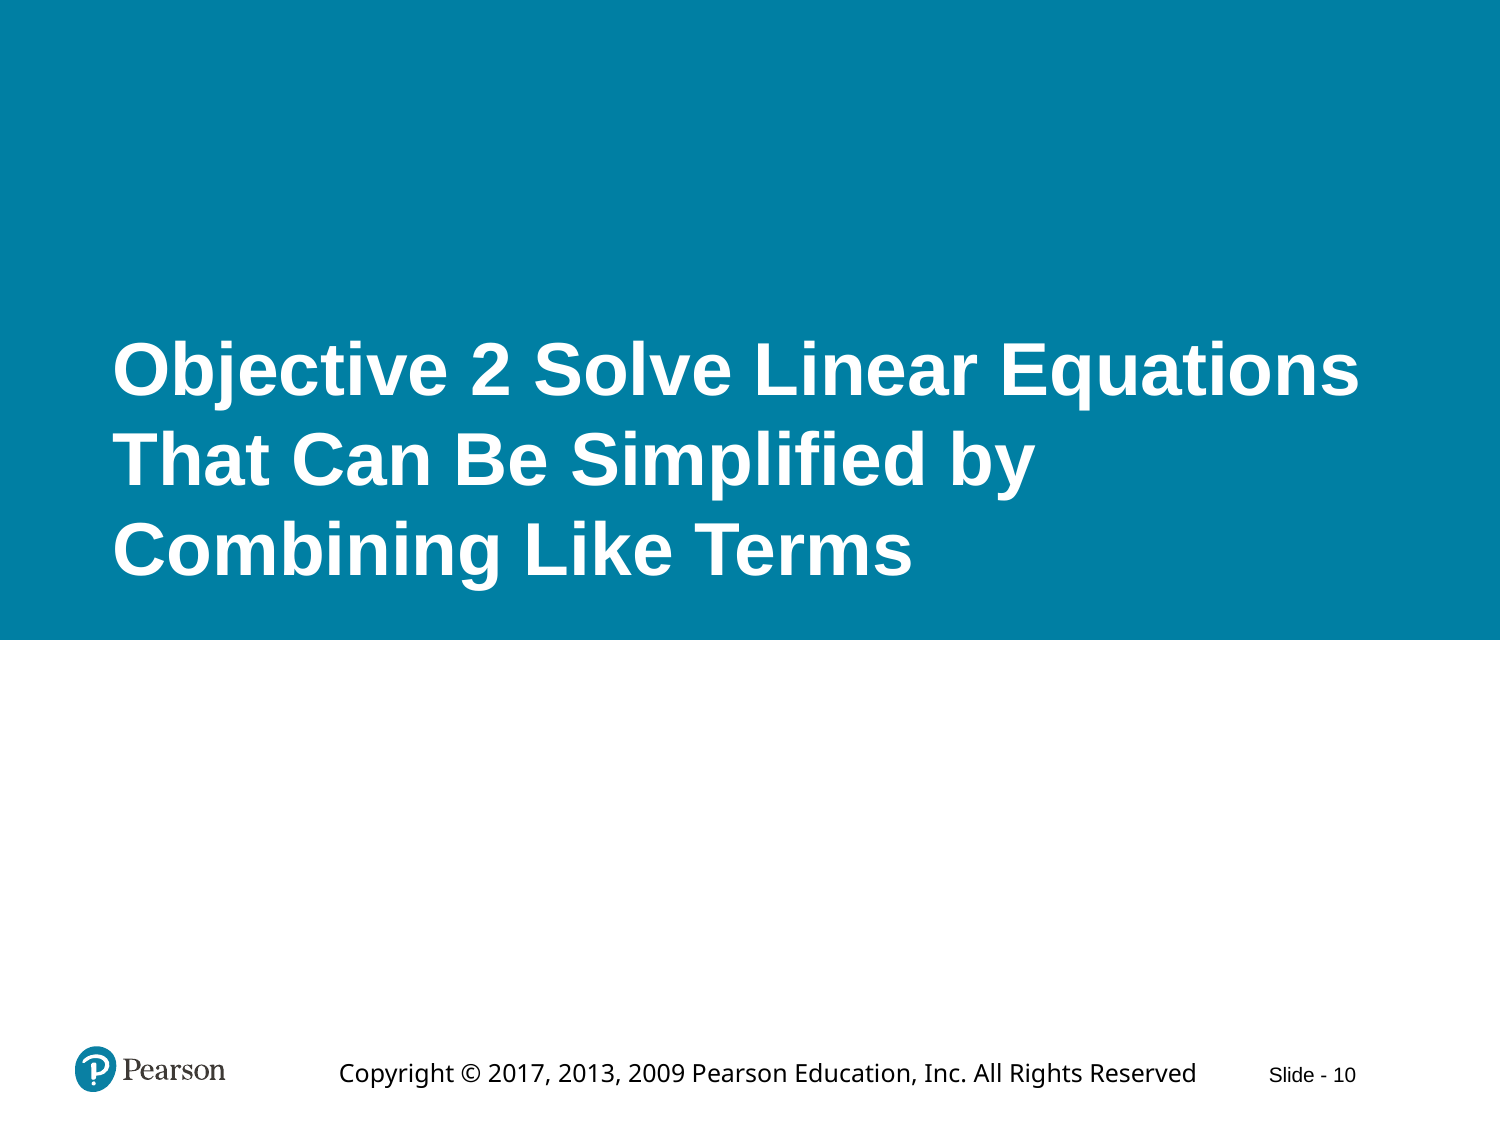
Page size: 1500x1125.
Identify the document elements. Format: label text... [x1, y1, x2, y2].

title Objective 2 Solve Linear Equations That Can Be Simplified by Combining Like Terms [112, 125, 1388, 591]
